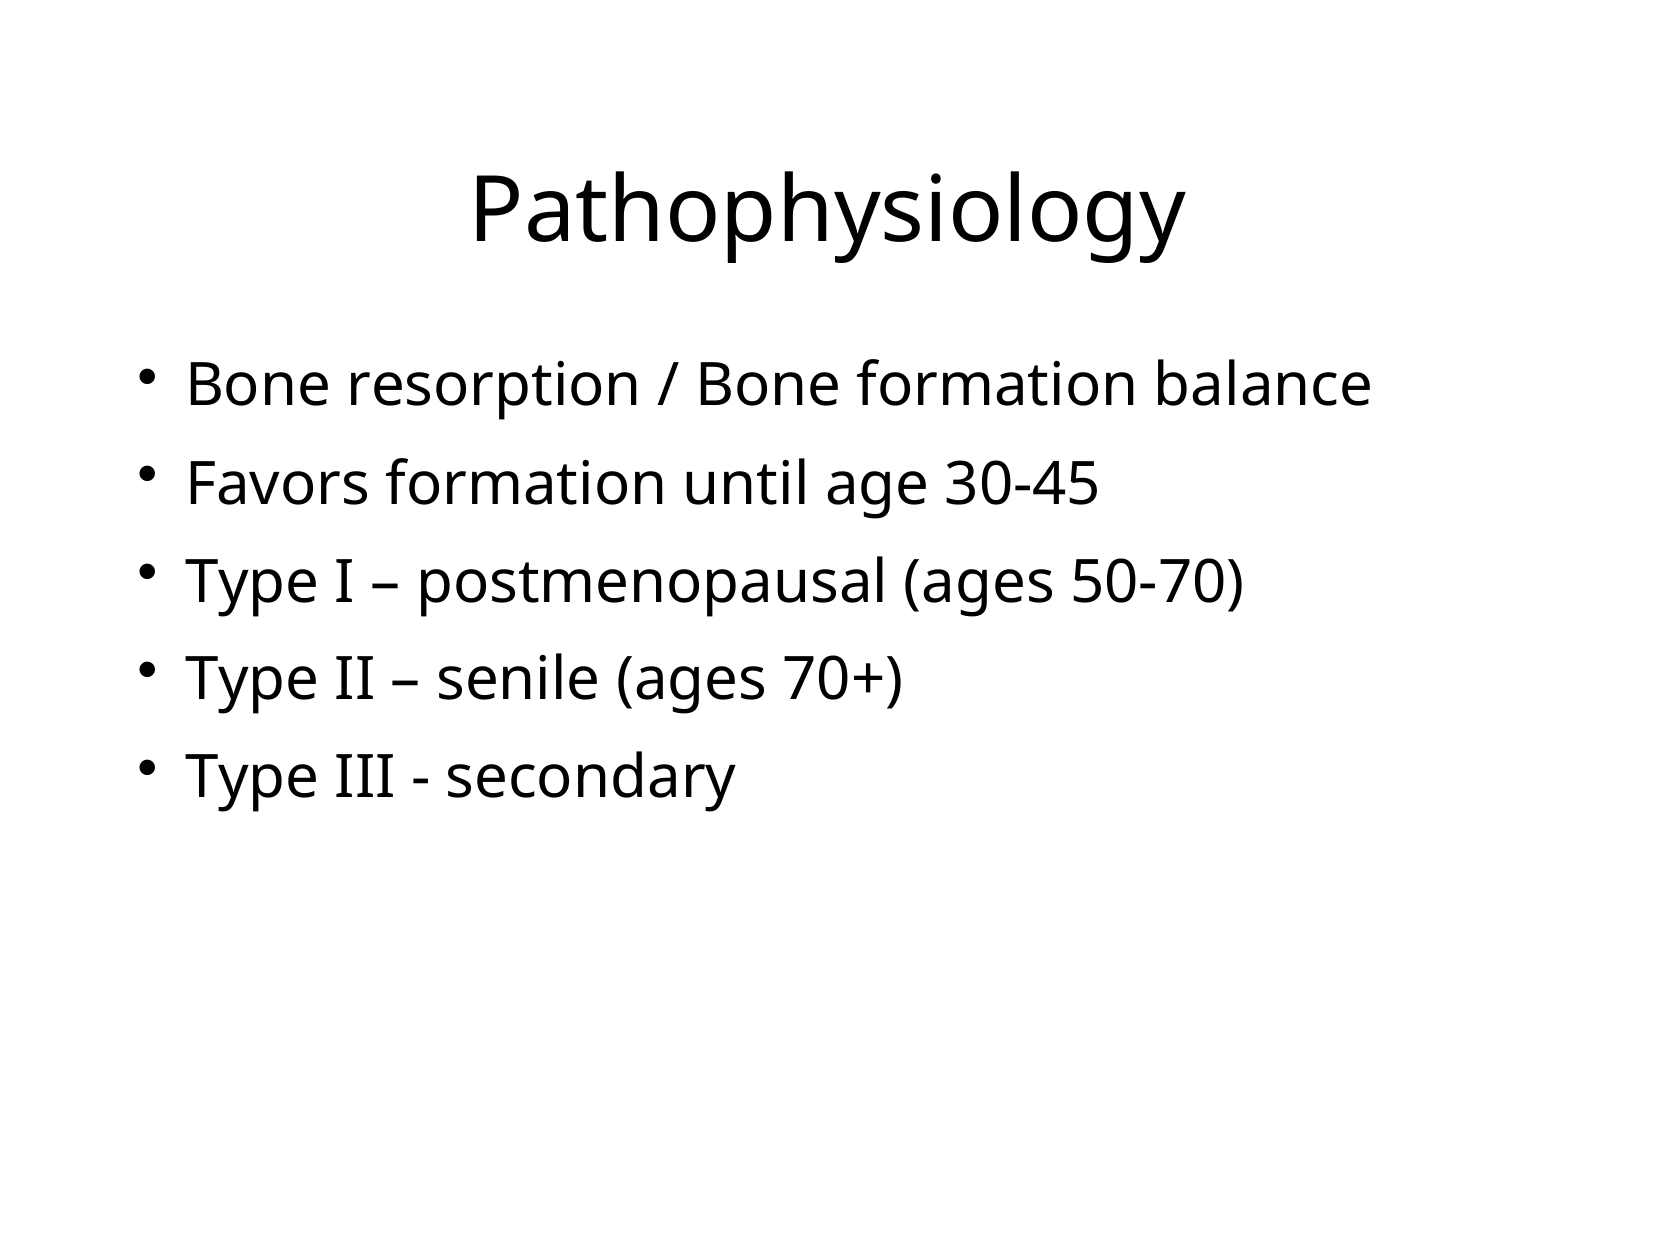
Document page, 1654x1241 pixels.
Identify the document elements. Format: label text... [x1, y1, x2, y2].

list Bone resorption / Bone formation balance Favors formation until age 30-45 Type I – postmenopausal (ages 50-70) Type II – senile (ages 70+) Type III - secondary [121, 344, 1534, 817]
title Pathophysiology [121, 155, 1534, 258]
